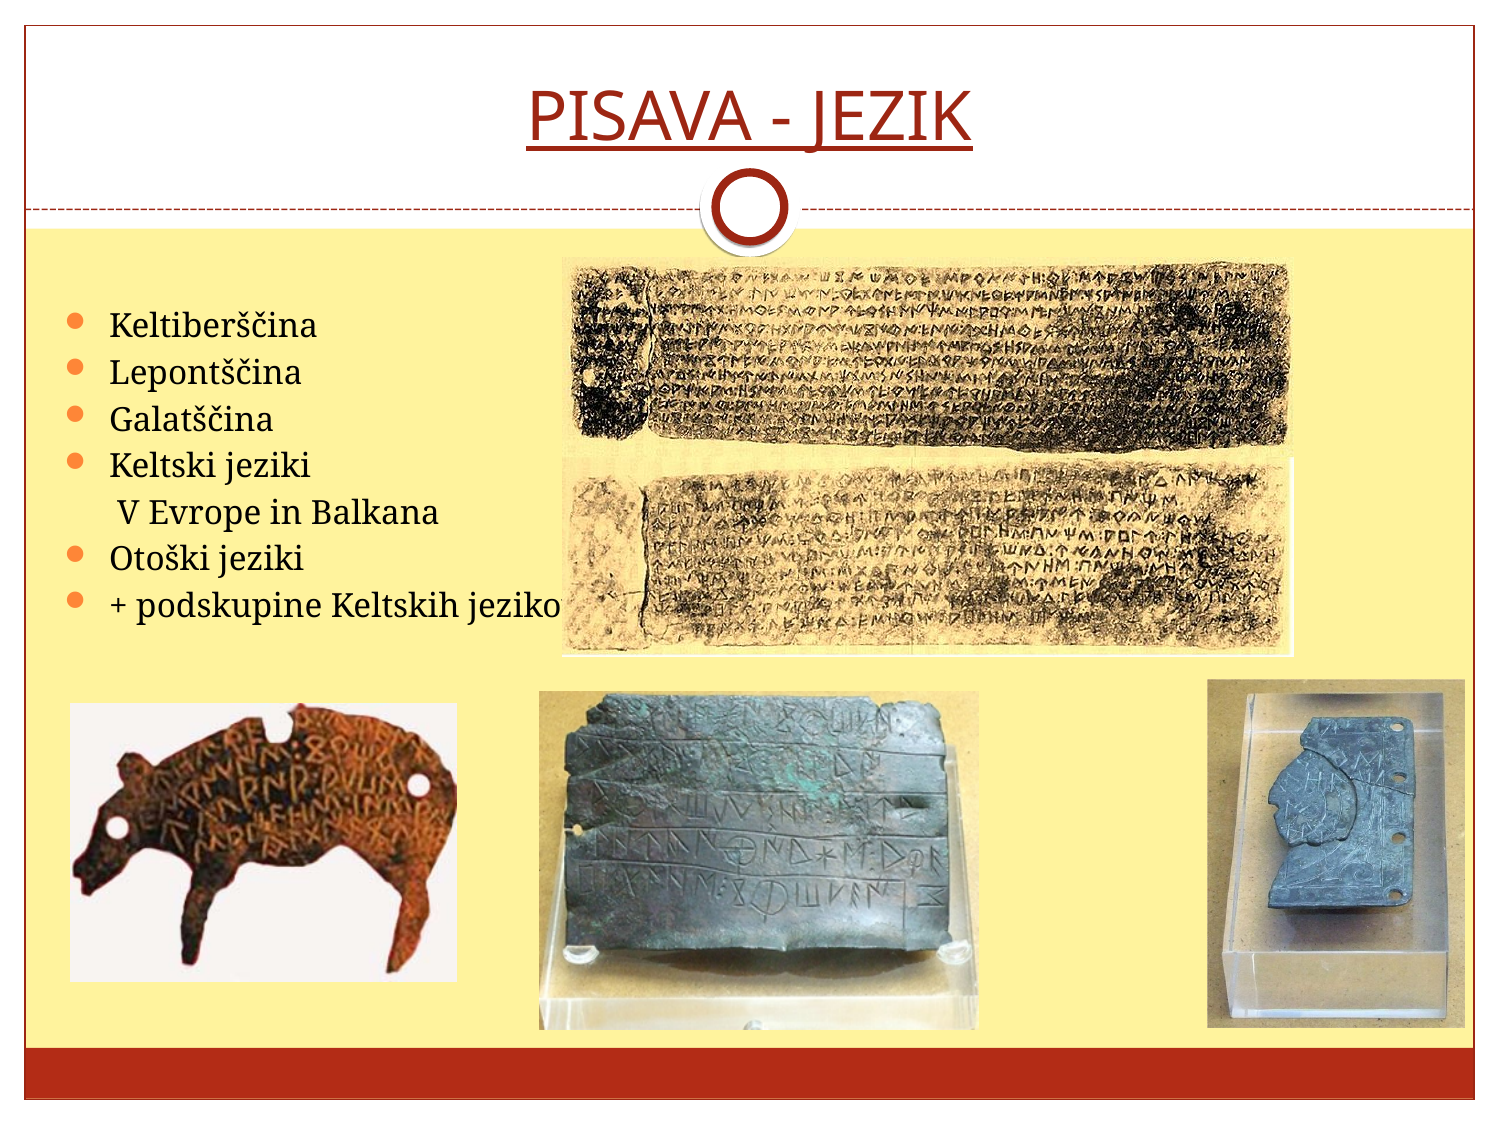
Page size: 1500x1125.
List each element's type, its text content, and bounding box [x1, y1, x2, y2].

picture [539, 691, 979, 1030]
list Keltiberščina Lepontščina Galatščina Keltski jeziki V Evrope in Balkana Otoški jeziki + podskupine Keltskih jezikov [49, 250, 1445, 1001]
picture [70, 703, 457, 982]
picture [1207, 679, 1465, 1028]
picture [562, 257, 1294, 657]
title PISAVA - JEZIK [49, 37, 1450, 162]
